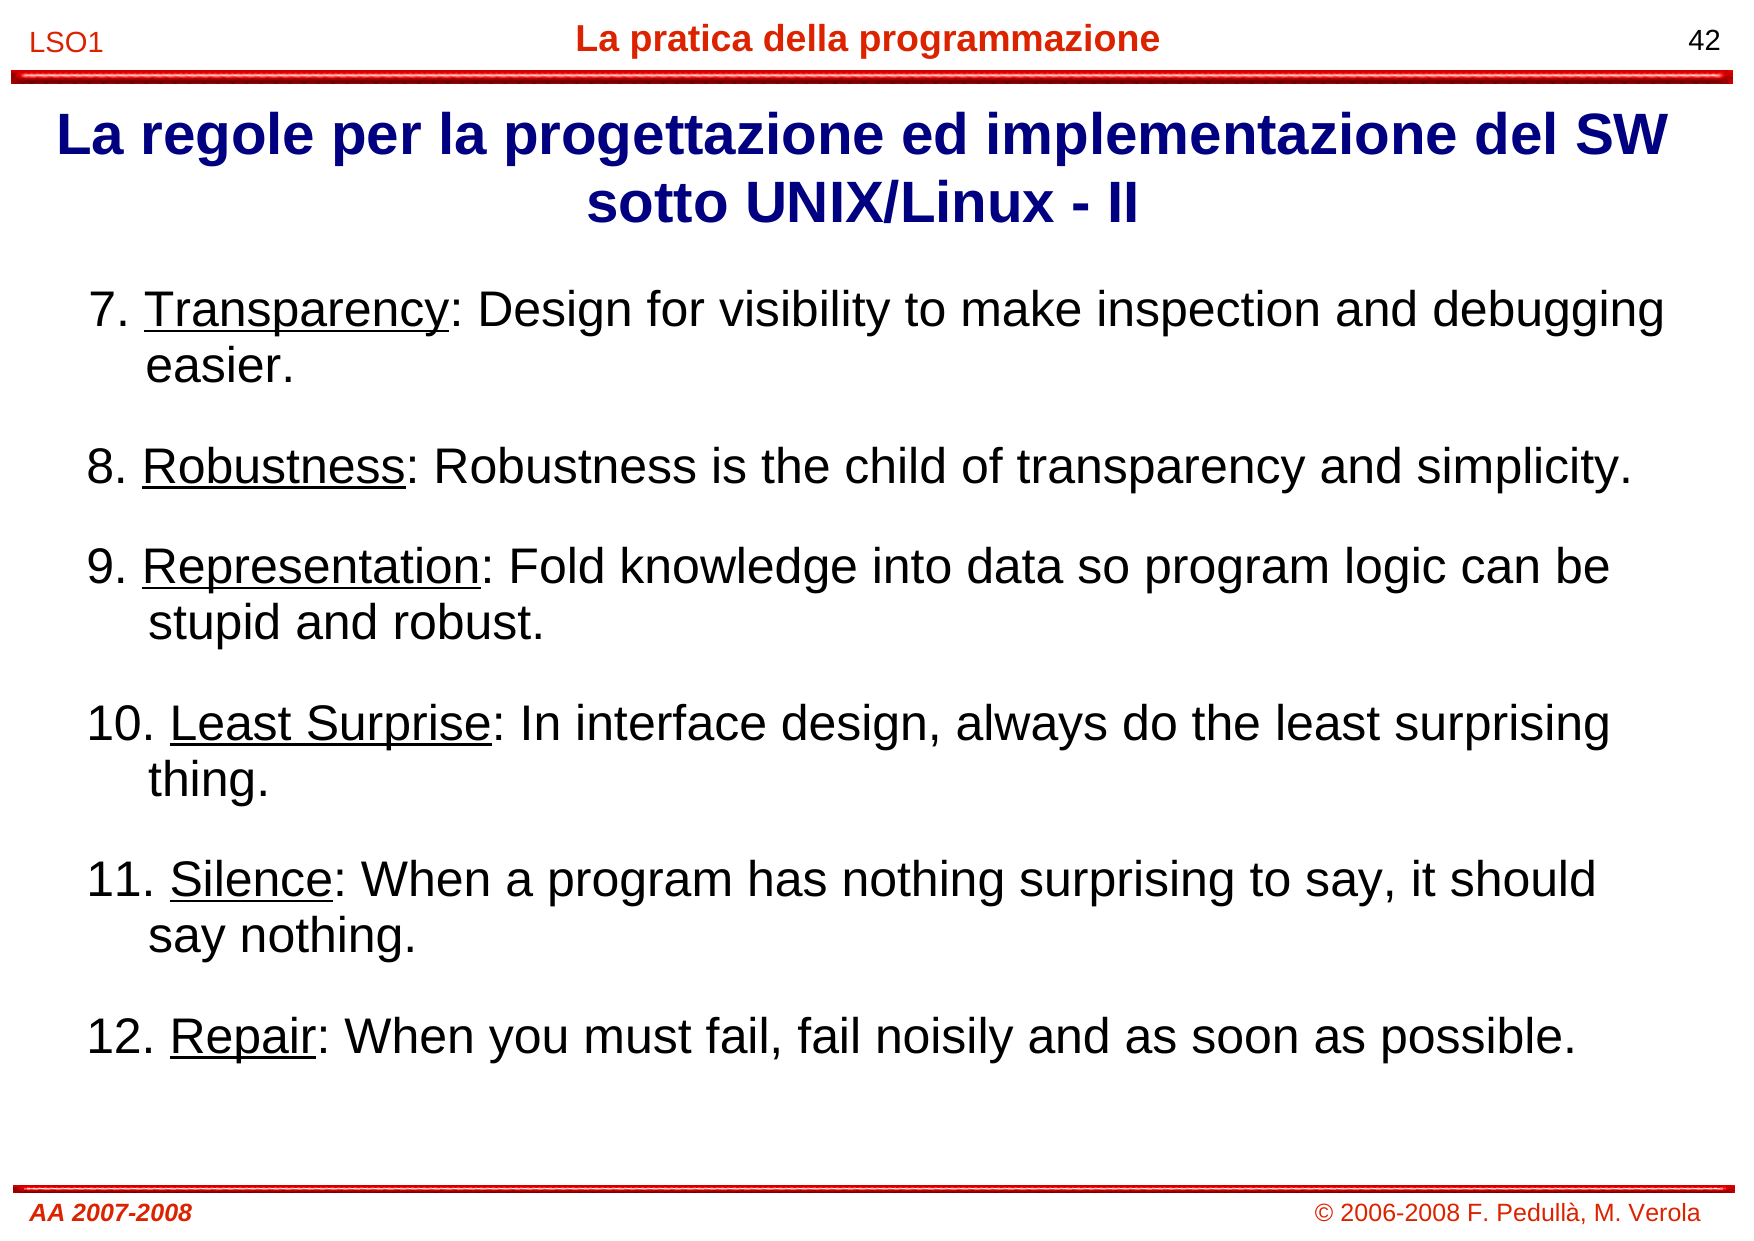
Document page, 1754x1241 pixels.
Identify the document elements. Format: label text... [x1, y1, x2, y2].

text_box La regole per la progettazione ed implementazione del SW sotto UNIX/Linux - II [51, 98, 1676, 235]
picture [11, 70, 1733, 84]
list 7. Transparency: Design for visibility to make inspection and debugging easier. 8. Robustness: Robustness is the child of transparency and simplicity. 9. Representation: Fold knowledge into data so program logic can be stupid and robust. 10. Least Surprise: In interface design, always do the least surprising thing. 11. Silence: When a program has nothing surprising to say, it should say nothing. 12. Repair: When you must fail, fail noisily and as soon as possible. [77, 281, 1669, 1110]
picture [13, 1185, 1735, 1193]
